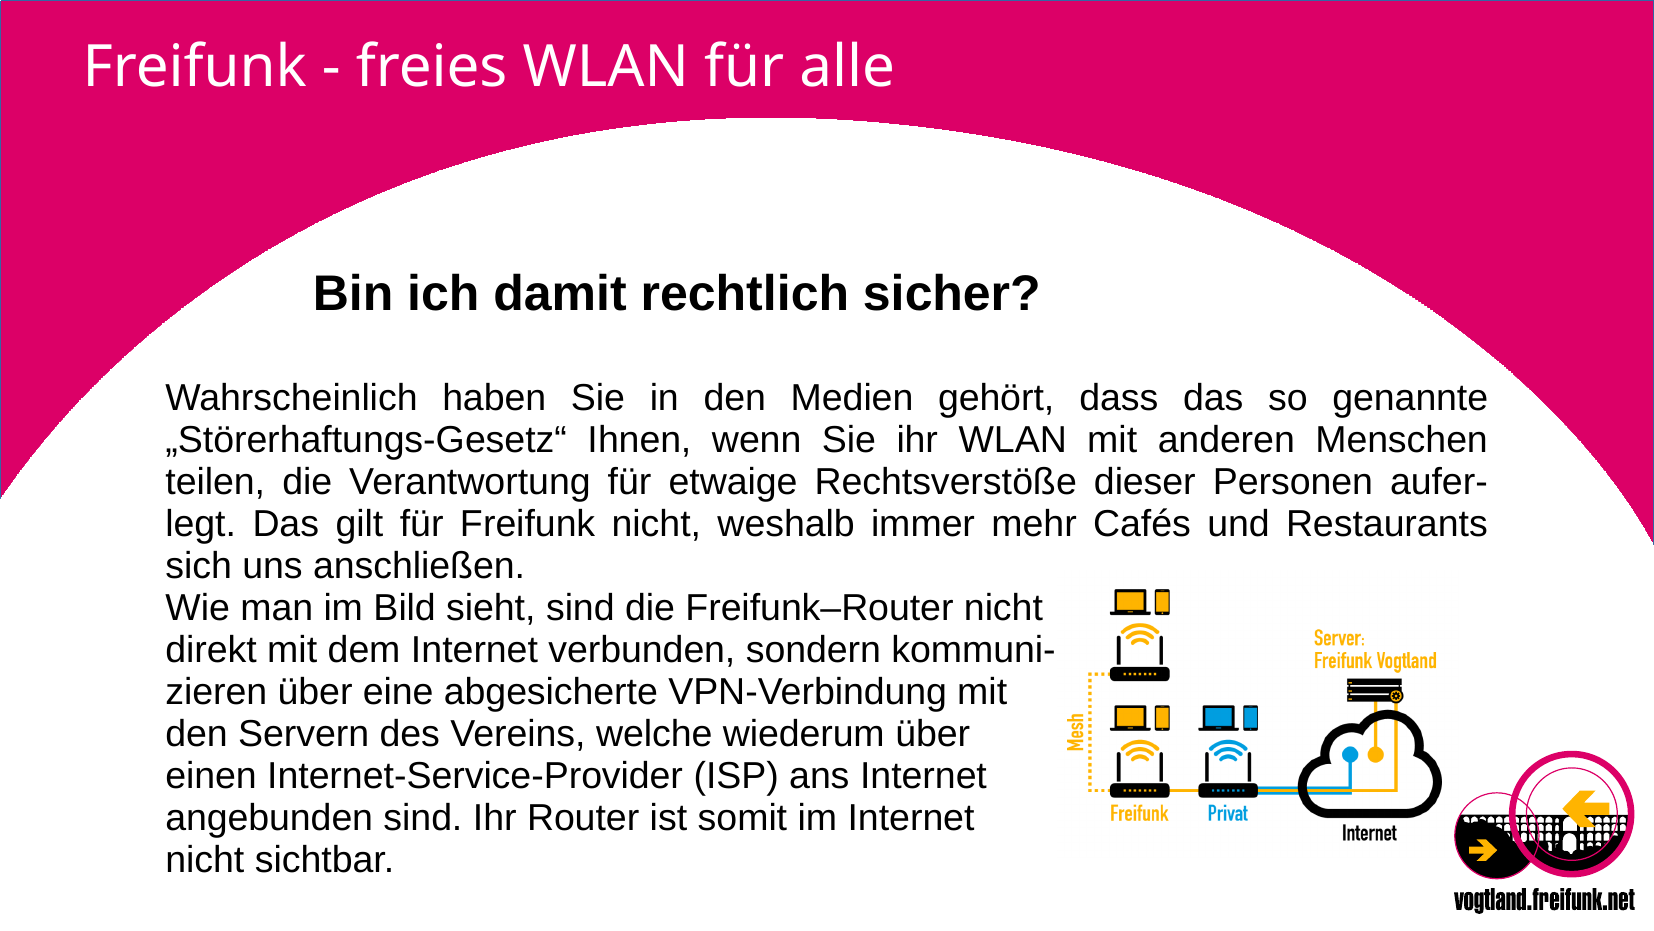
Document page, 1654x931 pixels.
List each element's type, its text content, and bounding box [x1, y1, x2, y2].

subtitle Bin ich damit rechtlich sicher? Wahrscheinlich haben Sie in den Medien gehört, dass das so genannte „Störerhaftungs-Gesetz“ Ihnen, wenn Sie ihr WLAN mit anderen Menschen teilen, die Verantwortung für etwaige Rechtsverstöße dieser Personen aufer-legt. Das gilt für Freifunk nicht, weshalb immer mehr Cafés und Restaurants sich uns anschließen. Wie man im Bild sieht, sind die Freifunk–Router nicht direkt mit dem Internet verbunden, sondern kommuni- zieren über eine abgesicherte VPN-Verbindung mit den Servern des Vereins, welche wiederum über einen Internet-Service-Provider (ISP) ans Internet angebunden sind. Ihr Router ist somit im Internet nicht sichtbar. [165, 224, 1489, 922]
picture [1489, 749, 1636, 916]
title Freifunk - freies WLAN für alle [82, 17, 1571, 111]
text_box [0, 0, 1654, 931]
